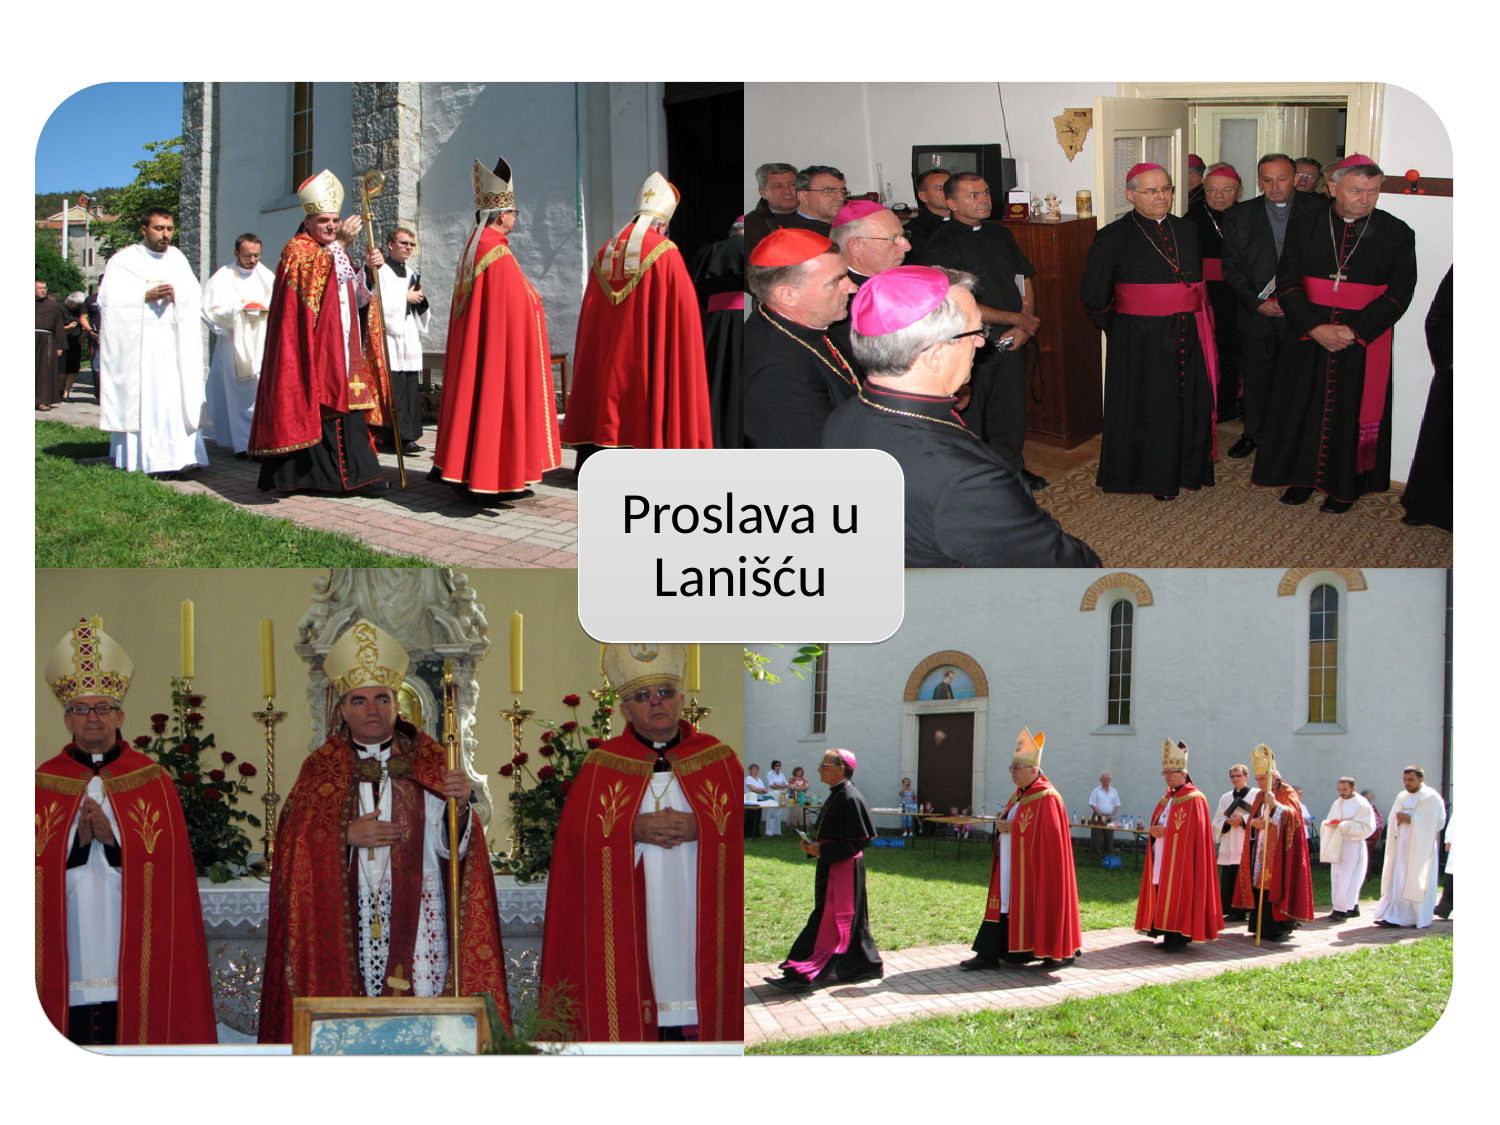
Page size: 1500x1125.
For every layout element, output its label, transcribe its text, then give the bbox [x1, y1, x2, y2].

text_box Proslava u Lanišću [578, 449, 904, 642]
text_box [35, 81, 1454, 1055]
